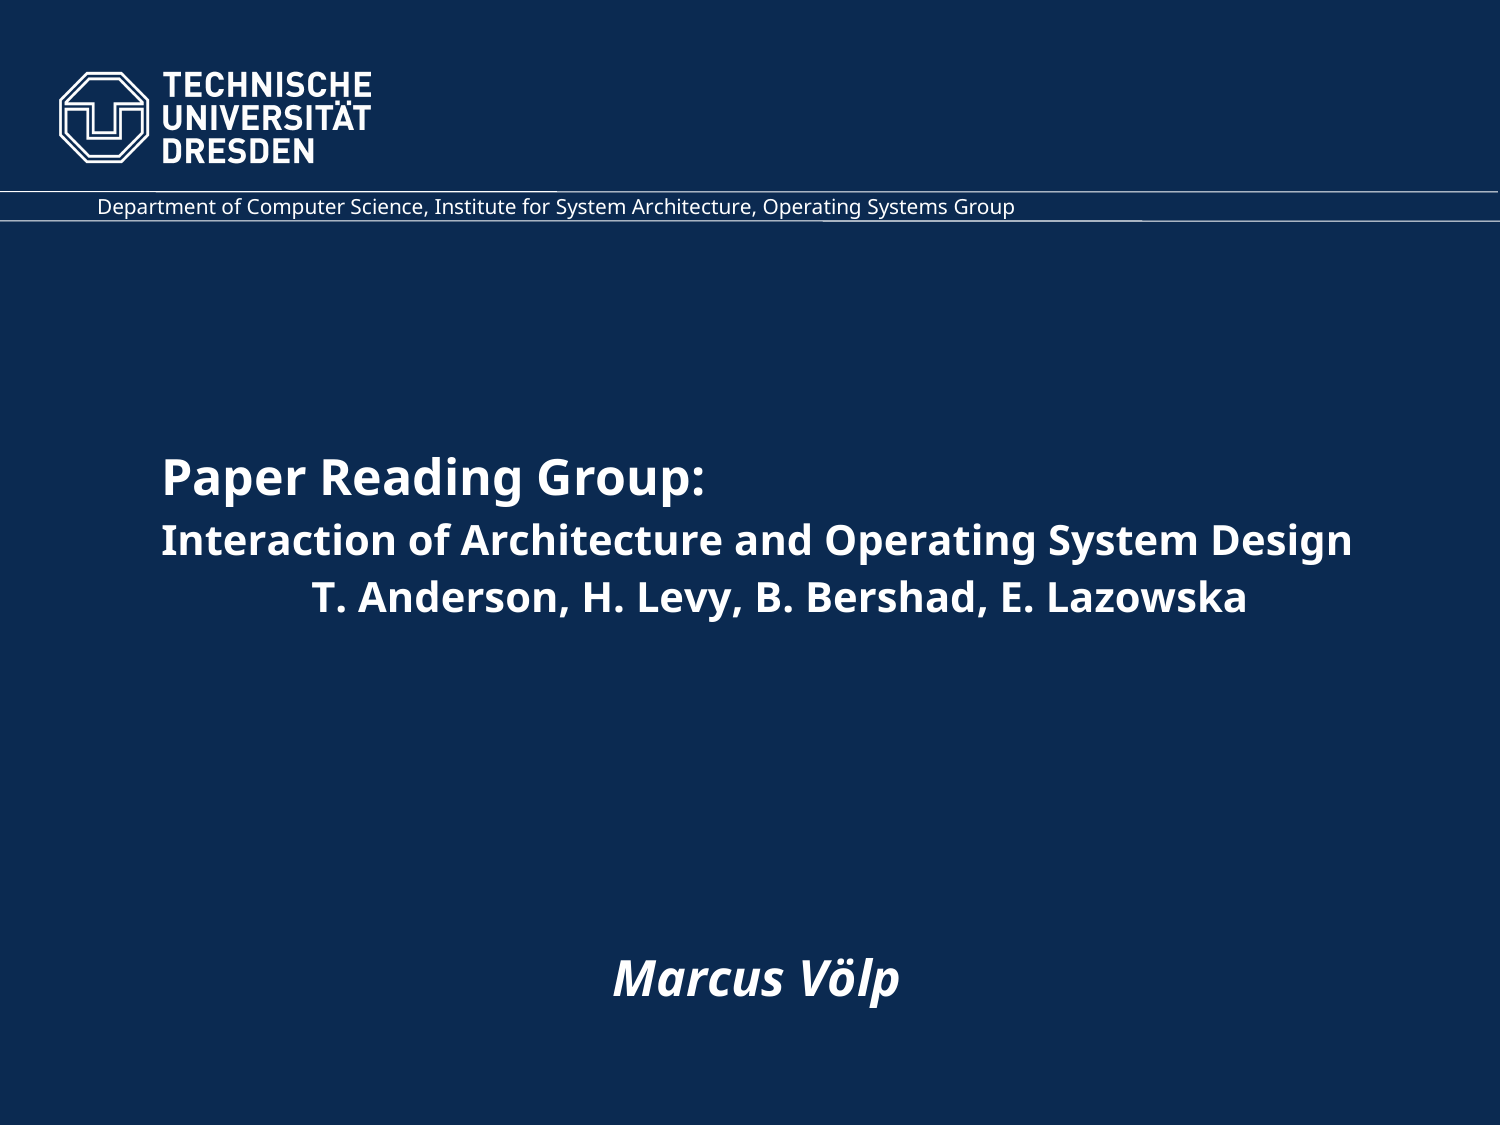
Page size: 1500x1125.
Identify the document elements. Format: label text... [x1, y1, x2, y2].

picture [58, 71, 371, 164]
subtitle Marcus Völp [162, 924, 1388, 1038]
title Paper Reading Group: Interaction of Architecture and Operating System Design T. Anderson, H. Levy, B. Bershad, E. Lazowska [161, 353, 1393, 722]
